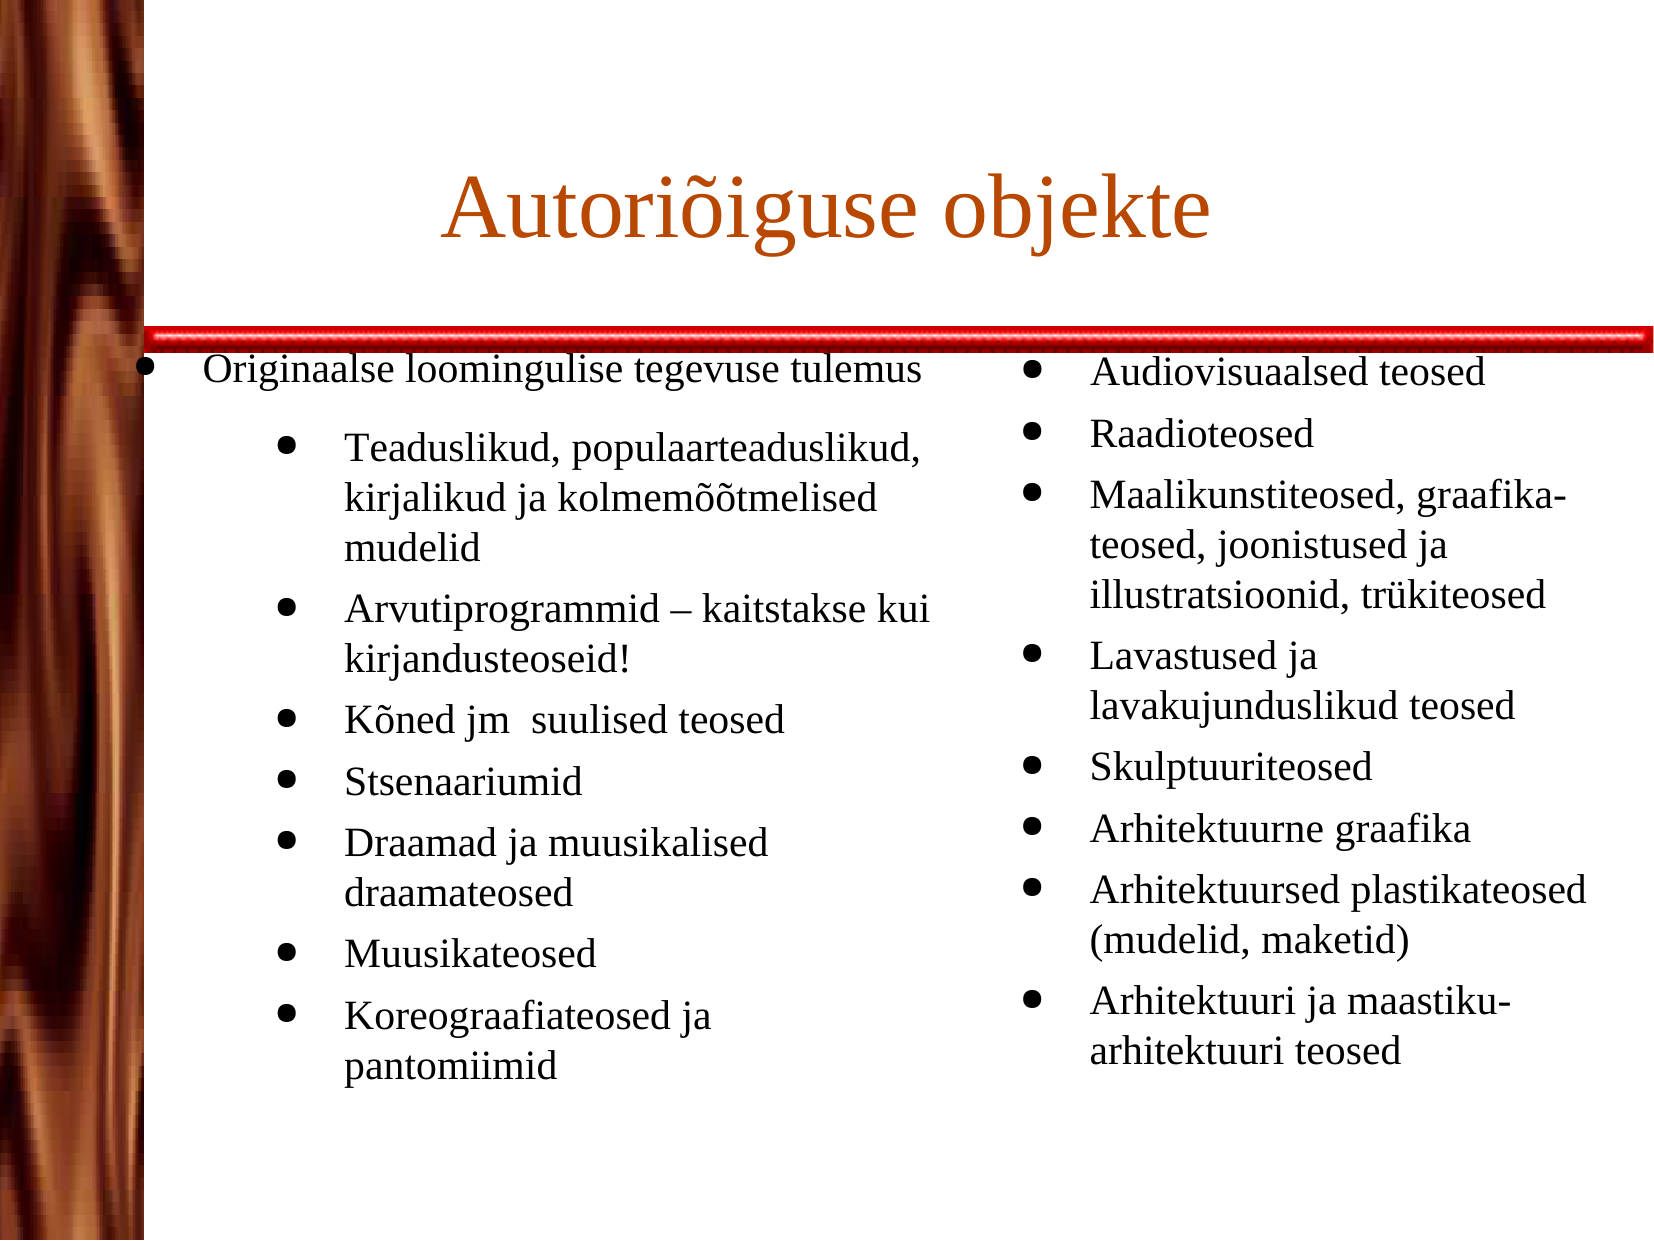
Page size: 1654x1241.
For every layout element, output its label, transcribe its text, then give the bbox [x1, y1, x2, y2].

picture [0, 0, 1654, 1240]
list Audiovisuaalsed teosed Raadioteosed Maalikunstiteosed, graafika- teosed, joonistused ja illustratsioonid, trükiteosed Lavastused ja lavakujunduslikud teosed Skulptuuriteosed Arhitektuurne graafika Arhitektuursed plastikateosed (mudelid, maketid) Arhitektuuri ja maastiku- arhitektuuri teosed [866, 344, 1594, 1199]
title Autoriõiguse objekte [121, 100, 1533, 312]
list Originaalse loomingulise tegevuse tulemus Teaduslikud, populaarteaduslikud, kirjalikud ja kolmemõõtmelised mudelid Arvutiprogrammid – kaitstakse kui kirjandusteoseid! Kõned jm suulised teosed Stsenaariumid Draamad ja muusikalised draamateosed Muusikateosed Koreograafiateosed ja pantomiimid [121, 344, 866, 1148]
